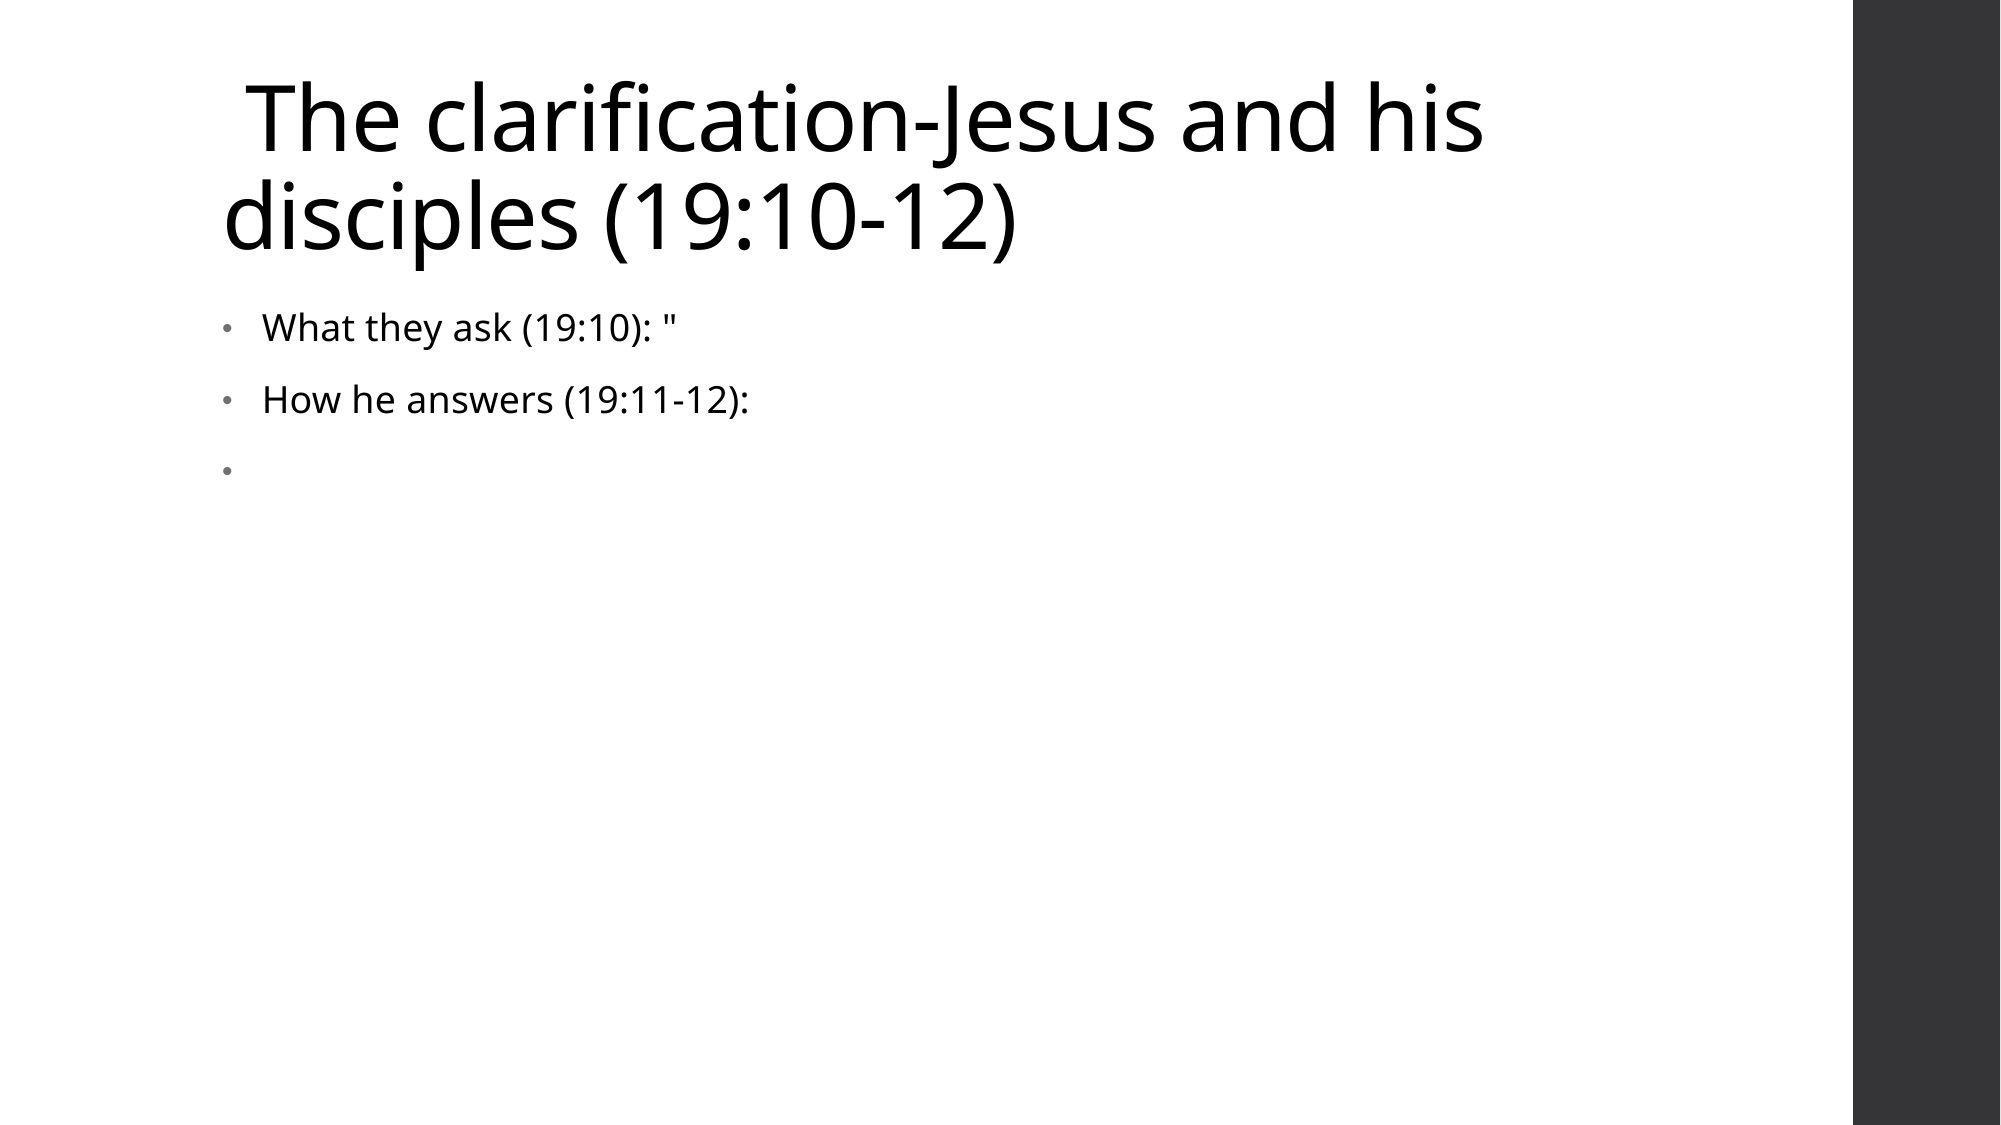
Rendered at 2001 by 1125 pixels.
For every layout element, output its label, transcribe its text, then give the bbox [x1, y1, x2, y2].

title The clarification-Jesus and his disciples (19:10-12) [206, 60, 1797, 278]
list What they ask (19:10): " How he answers (19:11-12): [206, 299, 1617, 1014]
